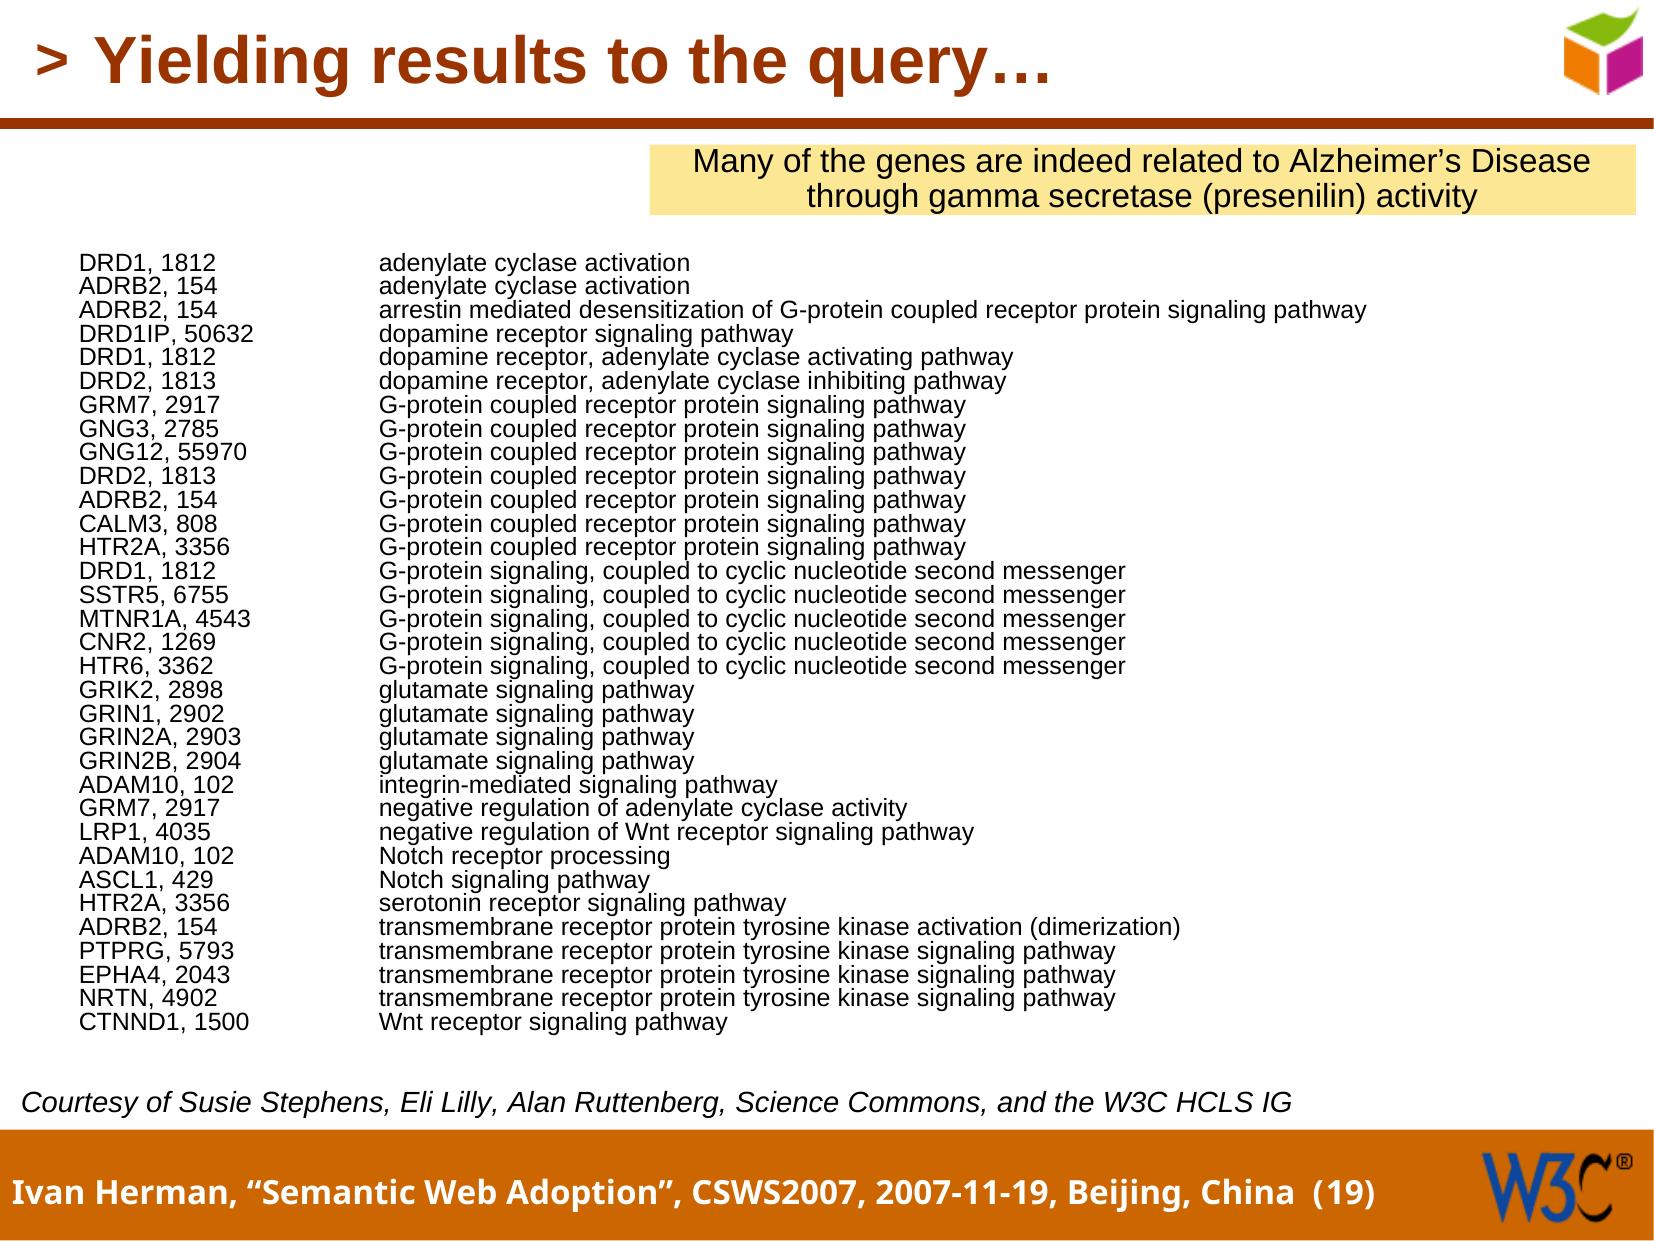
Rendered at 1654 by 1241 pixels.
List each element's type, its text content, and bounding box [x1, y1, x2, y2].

list DRD1, 1812 adenylate cyclase activation ADRB2, 154 adenylate cyclase activation ADRB2, 154 arrestin mediated desensitization of G-protein coupled receptor protein signaling pathway DRD1IP, 50632 dopamine receptor signaling pathway DRD1, 1812 dopamine receptor, adenylate cyclase activating pathway DRD2, 1813 dopamine receptor, adenylate cyclase inhibiting pathway GRM7, 2917 G-protein coupled receptor protein signaling pathway GNG3, 2785 G-protein coupled receptor protein signaling pathway GNG12, 55970 G-protein coupled receptor protein signaling pathway DRD2, 1813 G-protein coupled receptor protein signaling pathway ADRB2, 154 G-protein coupled receptor protein signaling pathway CALM3, 808 G-protein coupled receptor protein signaling pathway HTR2A, 3356 G-protein coupled receptor protein signaling pathway DRD1, 1812 G-protein signaling, coupled to cyclic nucleotide second messenger SSTR5, 6755 G-protein signaling, coupled to cyclic nucleotide second messenger MTNR1A, 4543 G-protein signaling, coupled to cyclic nucleotide second messenger CNR2, 1269 G-protein signaling, coupled to cyclic nucleotide second messenger HTR6, 3362 G-protein signaling, coupled to cyclic nucleotide second messenger GRIK2, 2898 glutamate signaling pathway GRIN1, 2902 glutamate signaling pathway GRIN2A, 2903 glutamate signaling pathway GRIN2B, 2904 glutamate signaling pathway ADAM10, 102 integrin-mediated signaling pathway GRM7, 2917 negative regulation of adenylate cyclase activity LRP1, 4035 negative regulation of Wnt receptor signaling pathway ADAM10, 102 Notch receptor processing ASCL1, 429 Notch signaling pathway HTR2A, 3356 serotonin receptor signaling pathway ADRB2, 154 transmembrane receptor protein tyrosine kinase activation (dimerization) PTPRG, 5793 transmembrane receptor protein tyrosine kinase signaling pathway EPHA4, 2043 transmembrane receptor protein tyrosine kinase signaling pathway NRTN, 4902 transmembrane receptor protein tyrosine kinase signaling pathway CTNND1, 1500 Wnt receptor signaling pathway [78, 251, 1554, 1081]
text_box Many of the genes are indeed related to Alzheimer’s Disease through gamma secretase (presenilin) activity [649, 144, 1636, 215]
picture [1477, 1149, 1639, 1228]
picture [1564, 5, 1643, 95]
text_box Courtesy of Susie Stephens, Eli Lilly, Alan Ruttenberg, Science Commons, and the W3C HCLS IG [6, 1080, 1311, 1129]
title Yielding results to the query… [93, 7, 1493, 111]
